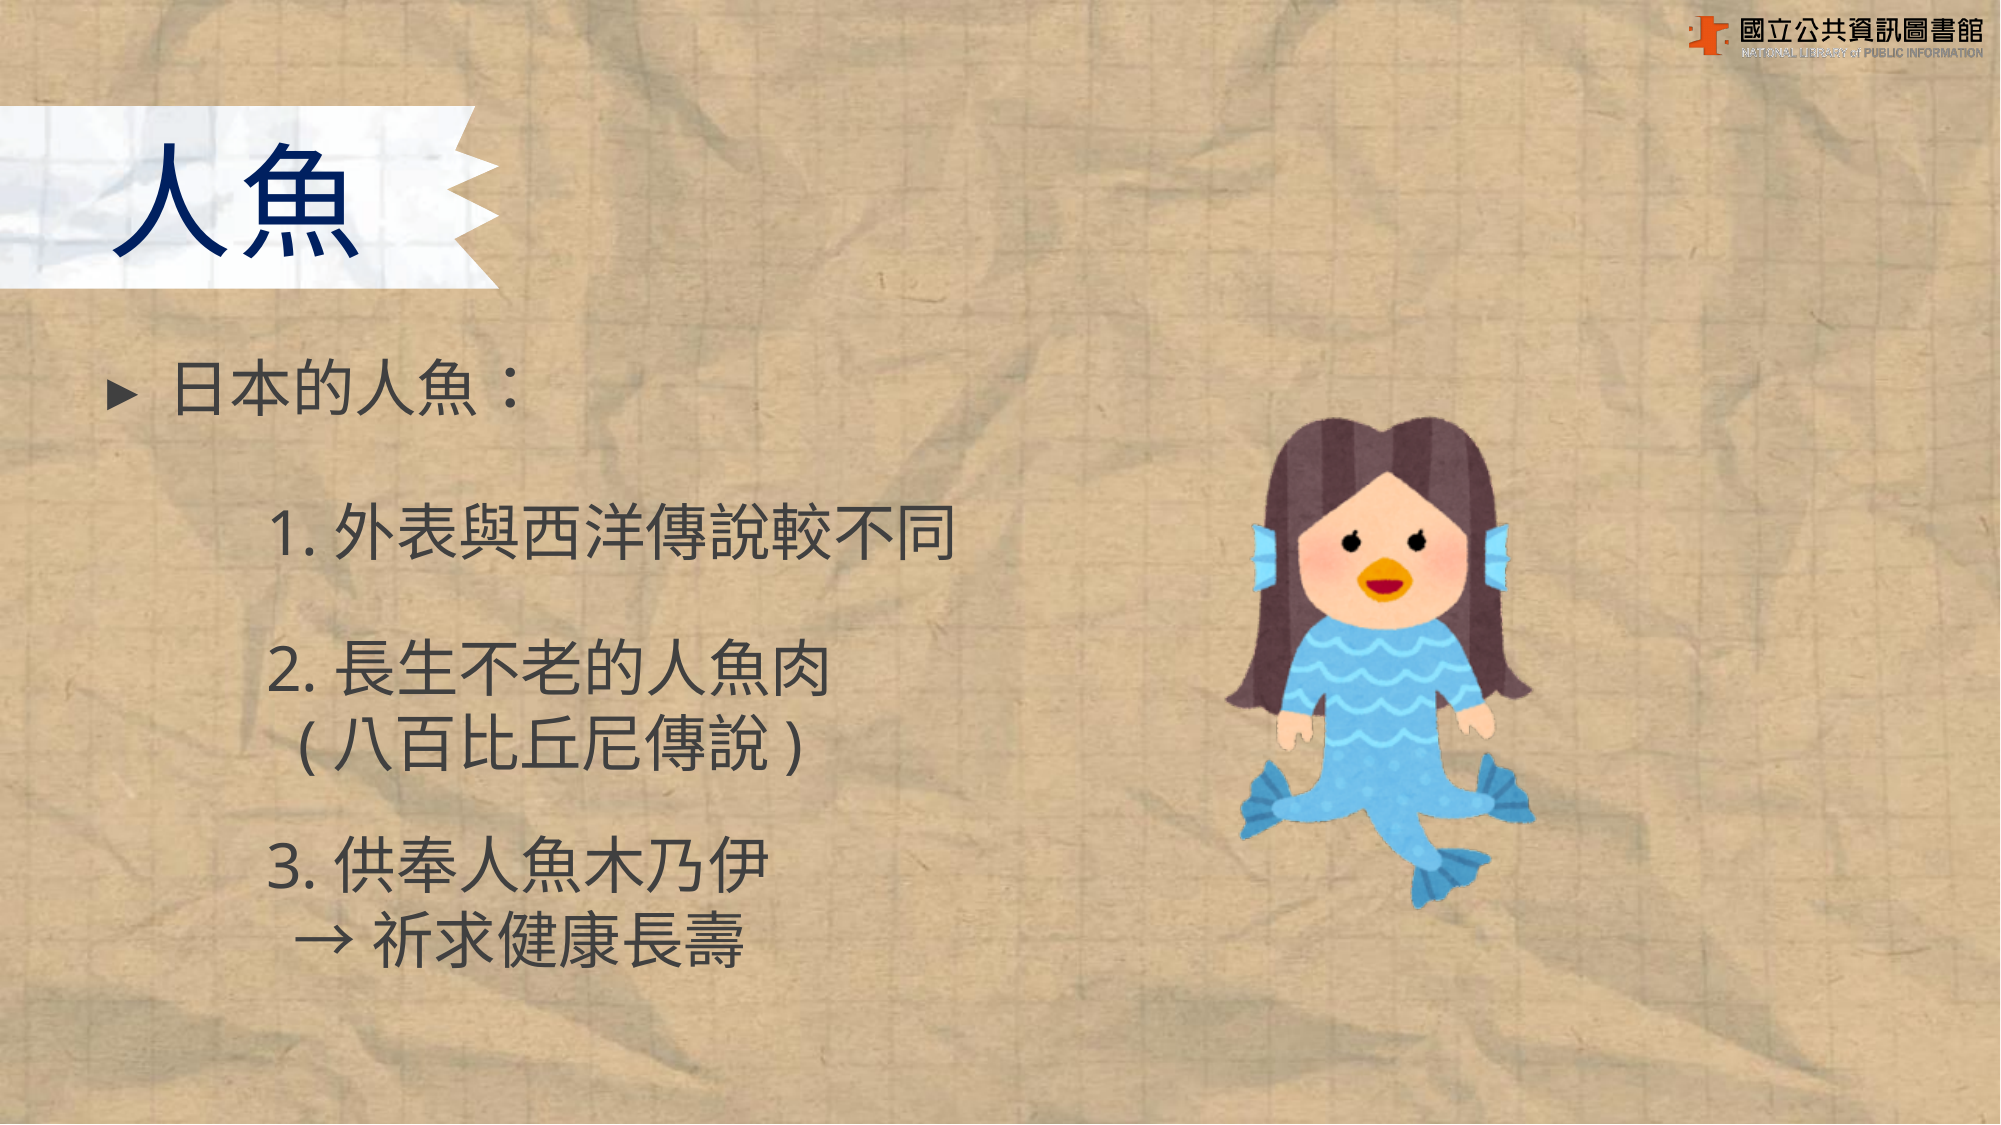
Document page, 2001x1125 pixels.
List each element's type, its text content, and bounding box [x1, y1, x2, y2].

text_box 1.外表與西洋傳說較不同 [251, 485, 1110, 577]
text_box 3.供奉人魚木乃伊 →祈求健康長壽 [251, 818, 894, 986]
text_box ▸ 日本的人魚： [92, 341, 1219, 433]
text_box 2.長生不老的人魚肉 (八百比丘尼傳說) [251, 621, 1110, 789]
text_box 人魚 [92, 115, 816, 283]
picture [0, 56, 560, 330]
picture [1152, 402, 1621, 922]
